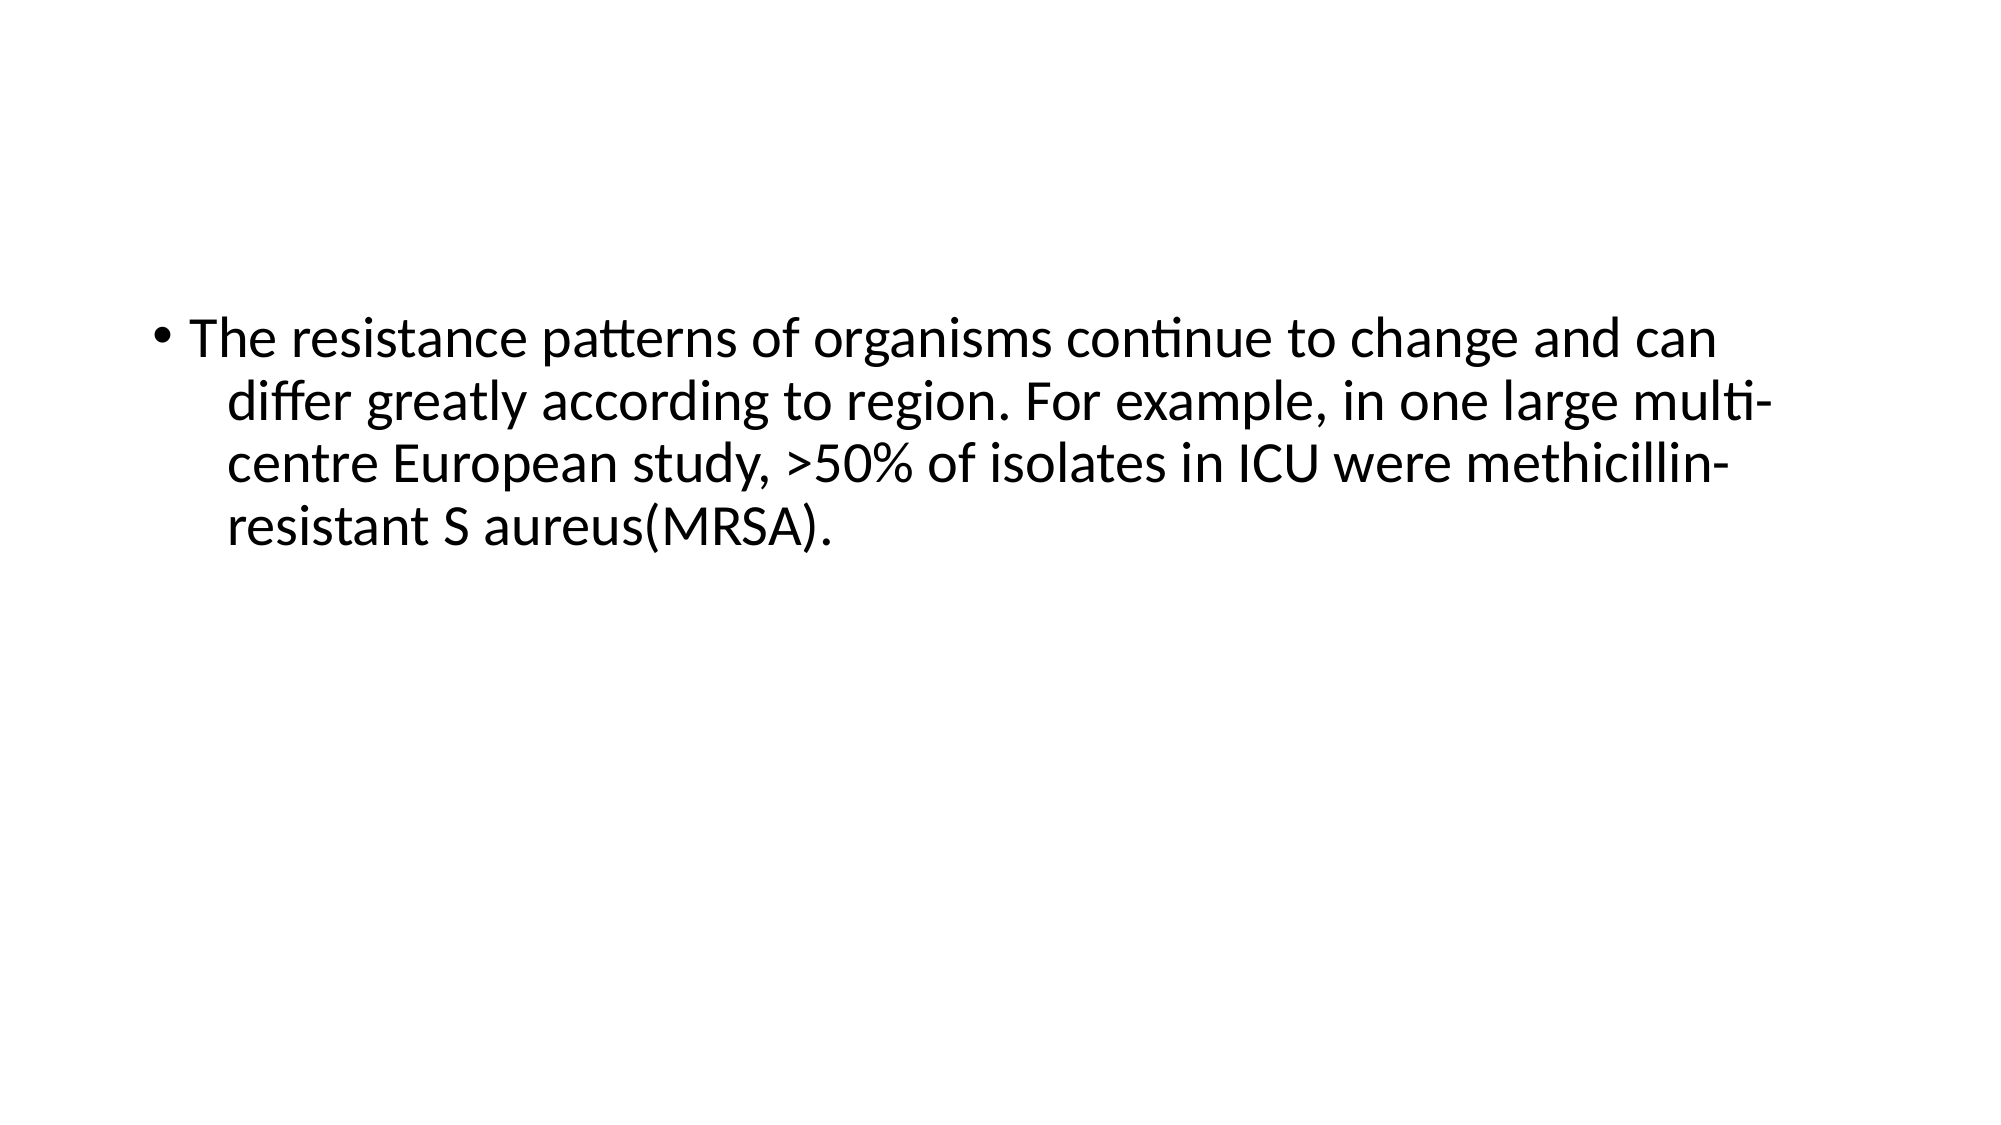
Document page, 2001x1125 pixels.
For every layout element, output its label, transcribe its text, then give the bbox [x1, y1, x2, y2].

list The resistance patterns of organisms continue to change and can differ greatly according to region. For example, in one large multi-centre European study, >50% of isolates in ICU were methicillin-resistant S aureus(MRSA). [137, 299, 1863, 1014]
